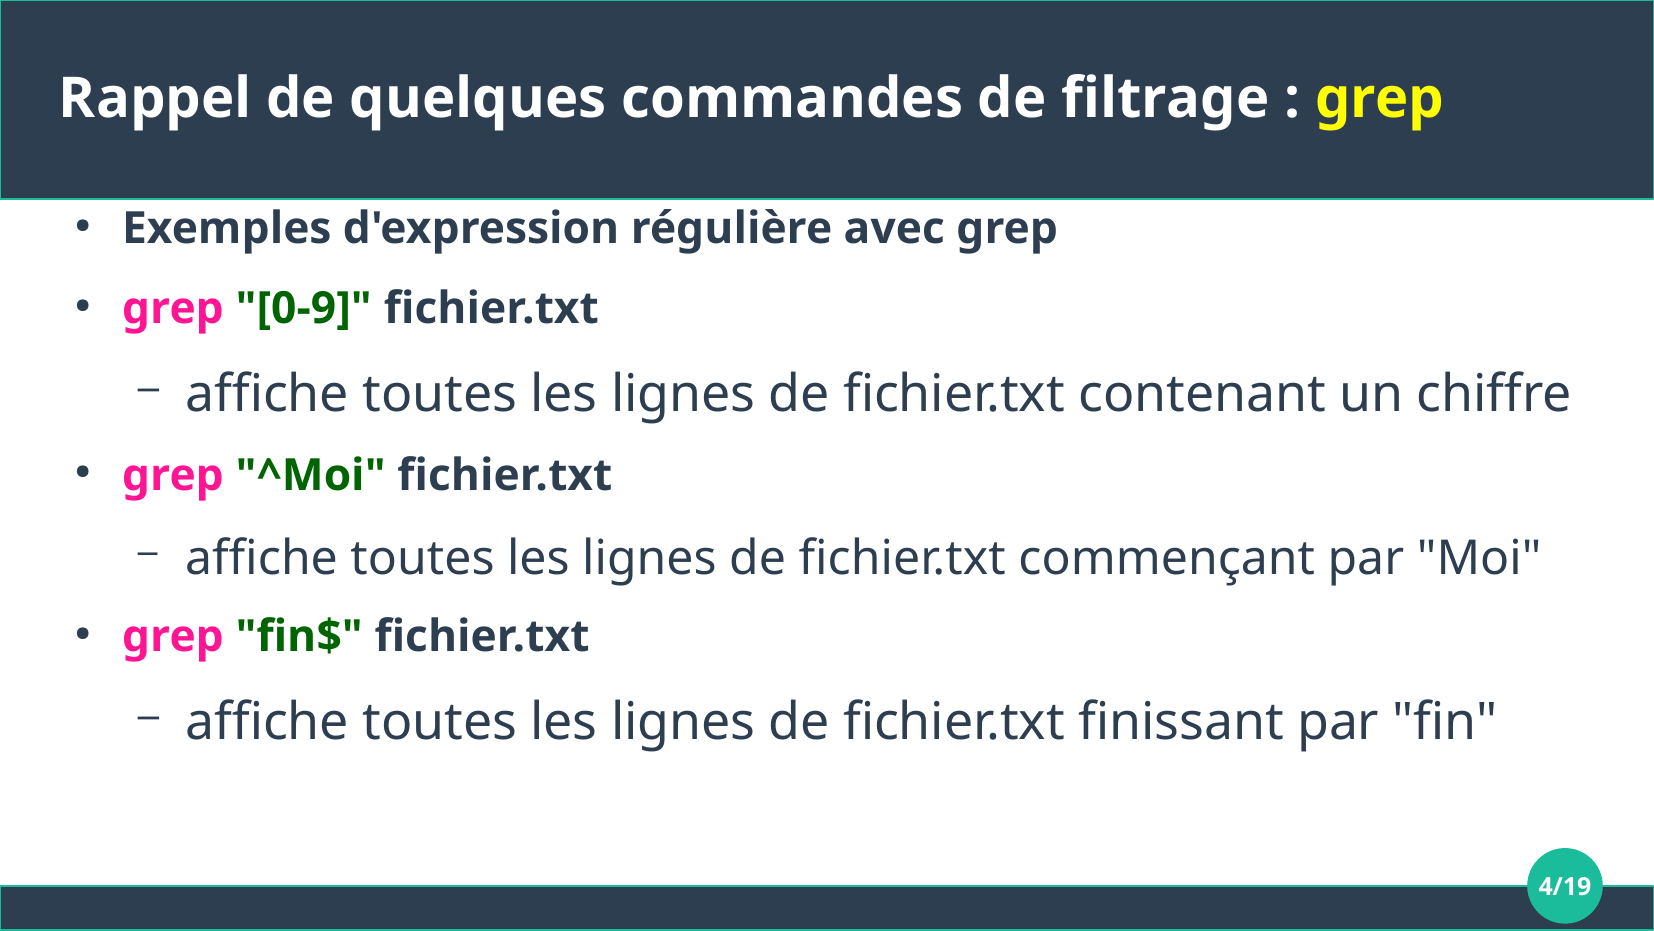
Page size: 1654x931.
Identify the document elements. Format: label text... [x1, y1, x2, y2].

title Rappel de quelques commandes de filtrage : grep [59, 37, 1595, 155]
list Exemples d'expression régulière avec grep grep "[0-9]" fichier.txt affiche toutes les lignes de fichier.txt contenant un chiffre grep "^Moi" fichier.txt affiche toutes les lignes de fichier.txt commençant par "Moi" grep "fin$" fichier.txt affiche toutes les lignes de fichier.txt finissant par "fin" [59, 196, 1595, 817]
